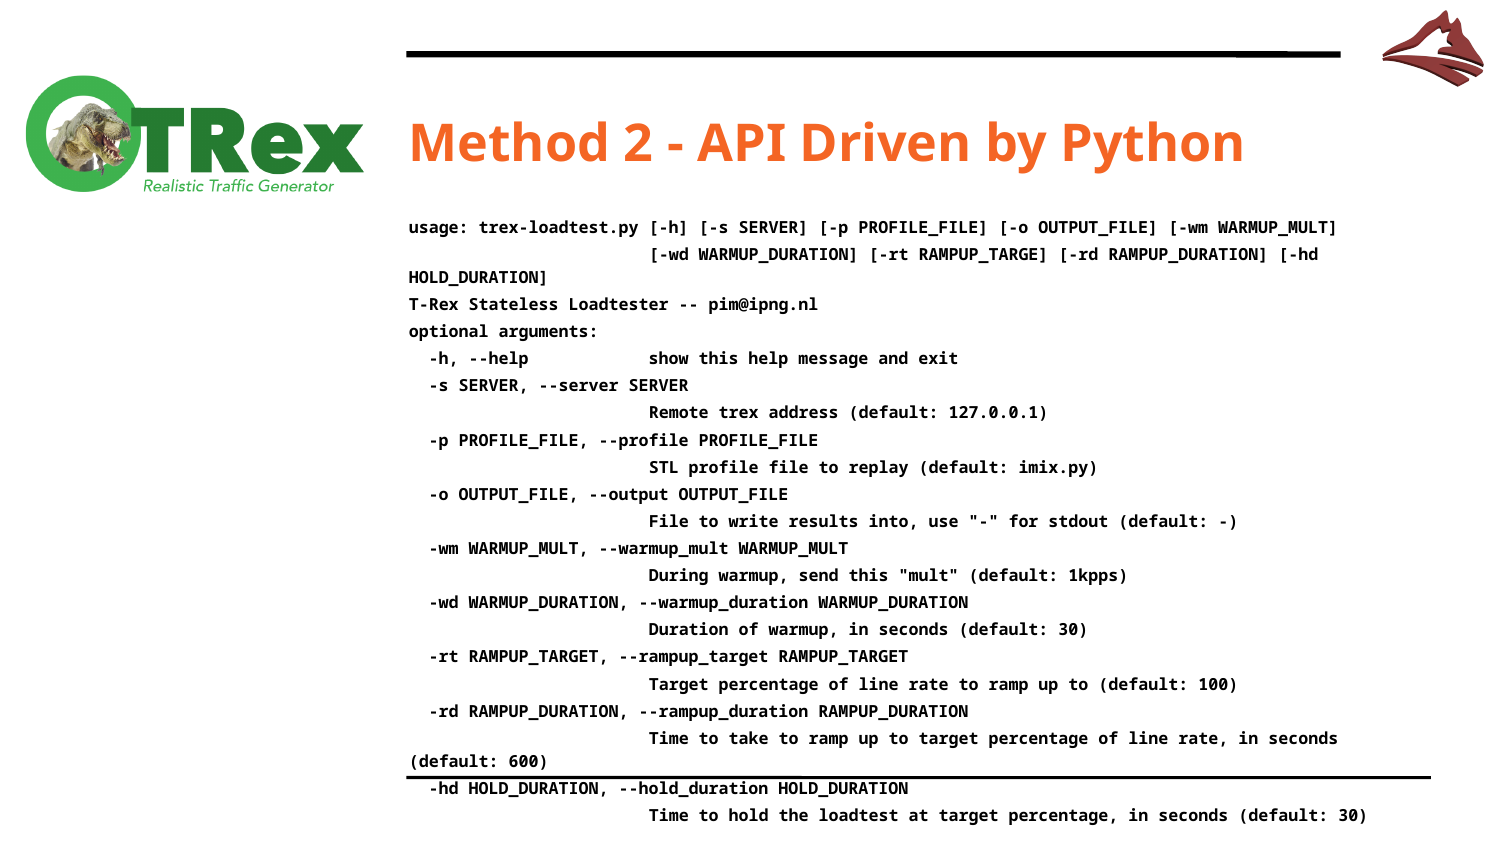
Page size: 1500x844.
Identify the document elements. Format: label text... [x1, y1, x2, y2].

picture [15, 66, 375, 199]
title Method 2 - API Driven by Python [393, 94, 1431, 199]
list usage: trex-loadtest.py [-h] [-s SERVER] [-p PROFILE_FILE] [-o OUTPUT_FILE] [-wm WARMUP_MULT] [-wd WARMUP_DURATION] [-rt RAMPUP_TARGE] [-rd RAMPUP_DURATION] [-hd HOLD_DURATION] T-Rex Stateless Loadtester -- pim@ipng.nl optional arguments: -h, --help show this help message and exit -s SERVER, --server SERVER Remote trex address (default: 127.0.0.1) -p PROFILE_FILE, --profile PROFILE_FILE STL profile file to replay (default: imix.py) -o OUTPUT_FILE, --output OUTPUT_FILE File to write results into, use "-" for stdout (default: -) -wm WARMUP_MULT, --warmup_mult WARMUP_MULT During warmup, send this "mult" (default: 1kpps) -wd WARMUP_DURATION, --warmup_duration WARMUP_DURATION Duration of warmup, in seconds (default: 30) -rt RAMPUP_TARGET, --rampup_target RAMPUP_TARGET Target percentage of line rate to ramp up to (default: 100) -rd RAMPUP_DURATION, --rampup_duration RAMPUP_DURATION Time to take to ramp up to target percentage of line rate, in seconds (default: 600) -hd HOLD_DURATION, --hold_duration HOLD_DURATION Time to hold the loadtest at target percentage, in seconds (default: 30) [393, 199, 1431, 756]
picture [1382, 10, 1484, 87]
